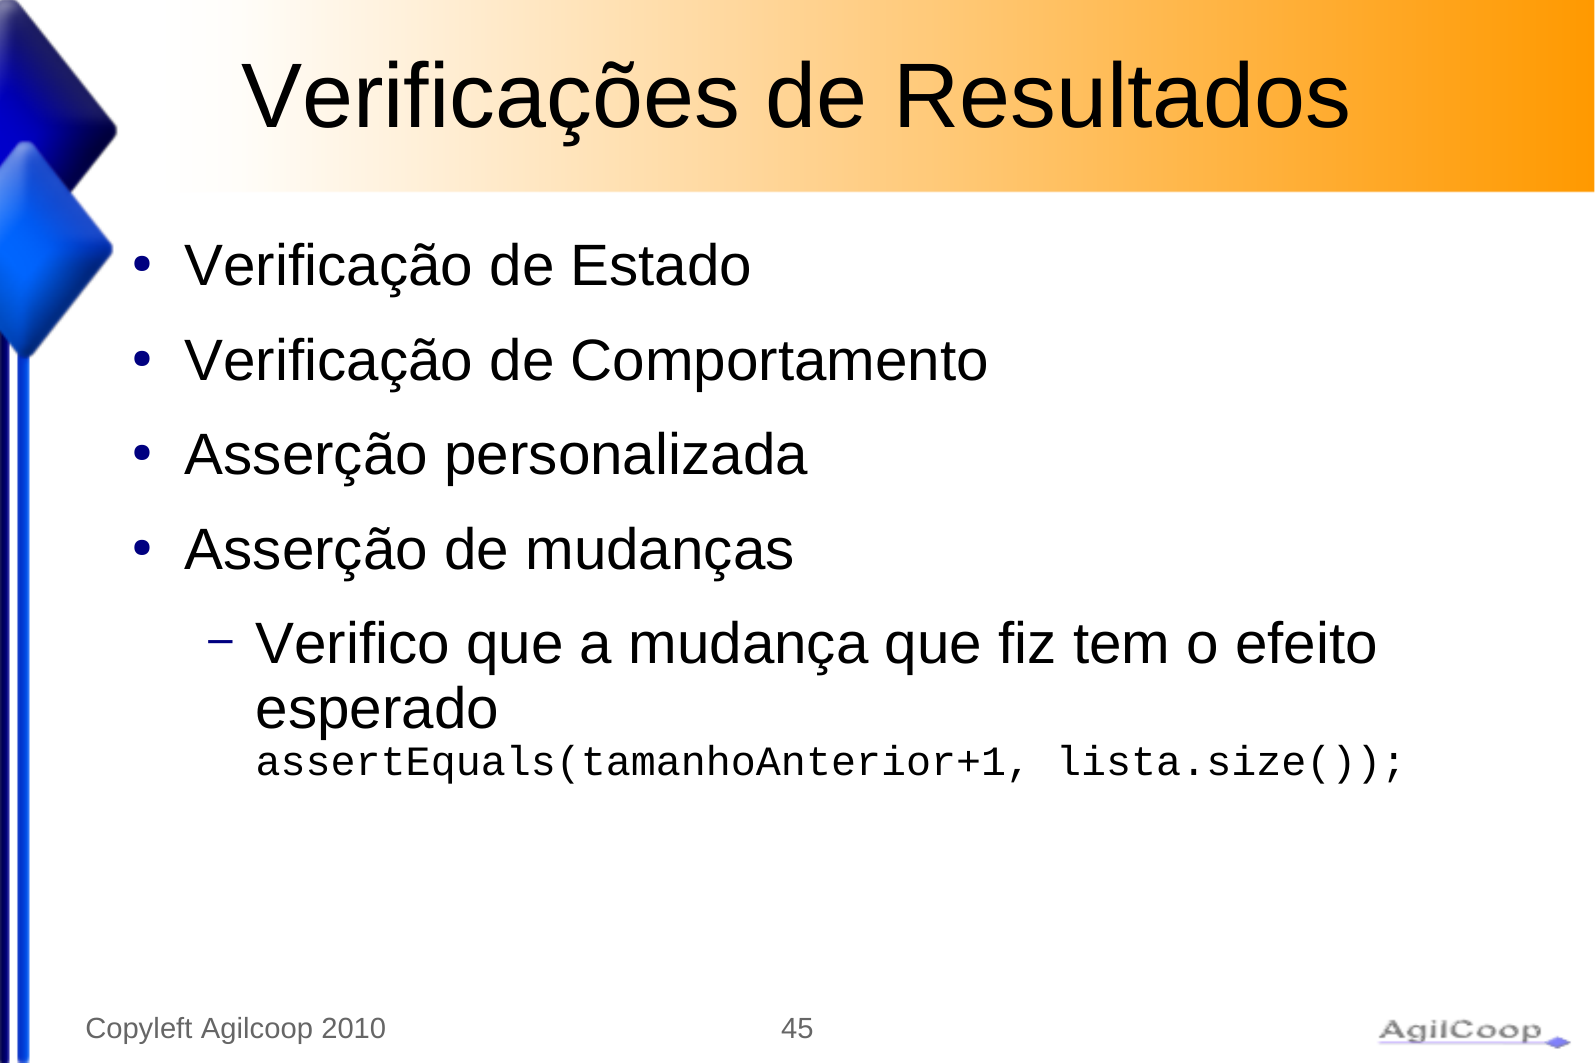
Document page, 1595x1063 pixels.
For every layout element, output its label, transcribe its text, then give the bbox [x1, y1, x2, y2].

list Verificação de Estado Verificação de Comportamento Asserção personalizada Asserção de mudanças Verifico que a mudança que fiz tem o efeito esperado assertEquals(tamanhoAnterior+1, lista.size()); [113, 232, 1549, 962]
picture [0, 0, 1595, 1063]
title Verificações de Resultados [79, 6, 1515, 185]
